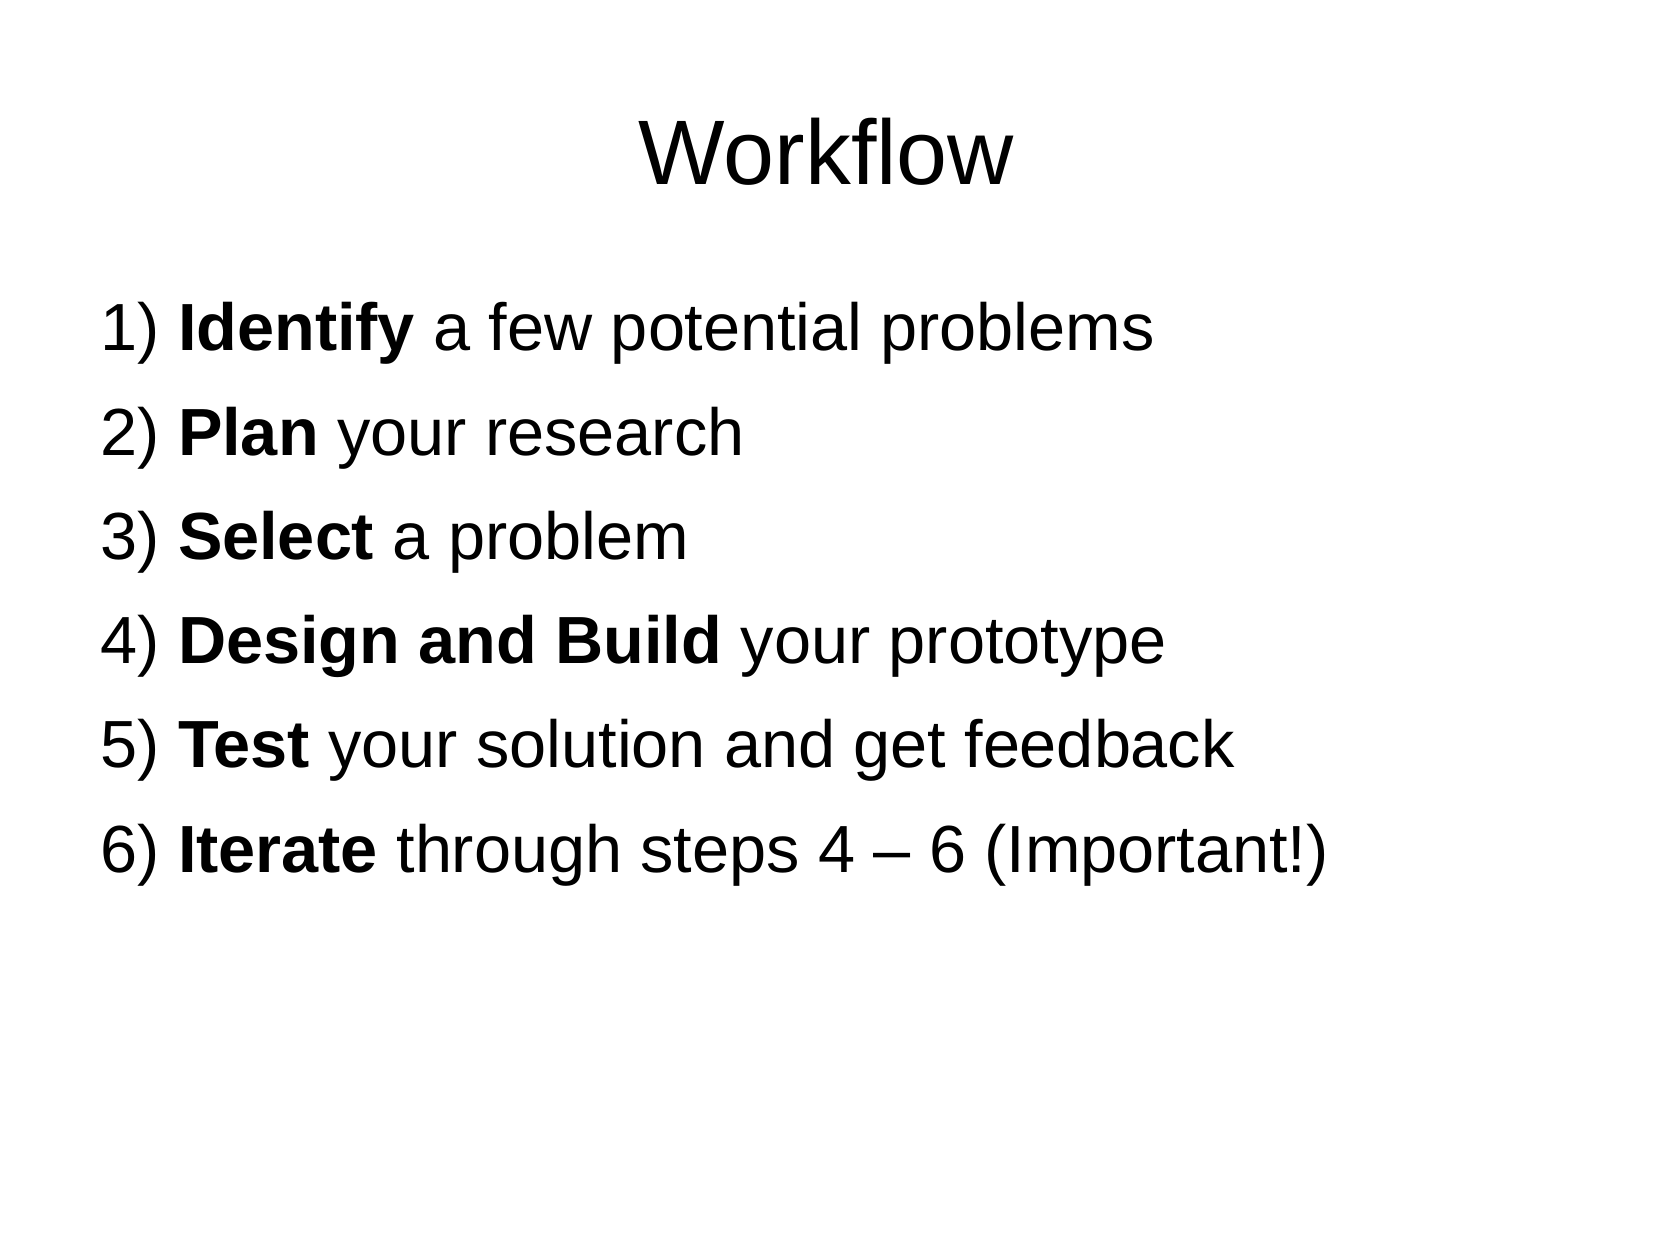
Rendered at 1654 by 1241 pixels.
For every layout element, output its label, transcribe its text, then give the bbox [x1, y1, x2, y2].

list Identify a few potential problems Plan your research Select a problem Design and Build your prototype Test your solution and get feedback Iterate through steps 4 – 6 (Important!) [82, 290, 1571, 1010]
title Workflow [82, 49, 1571, 257]
